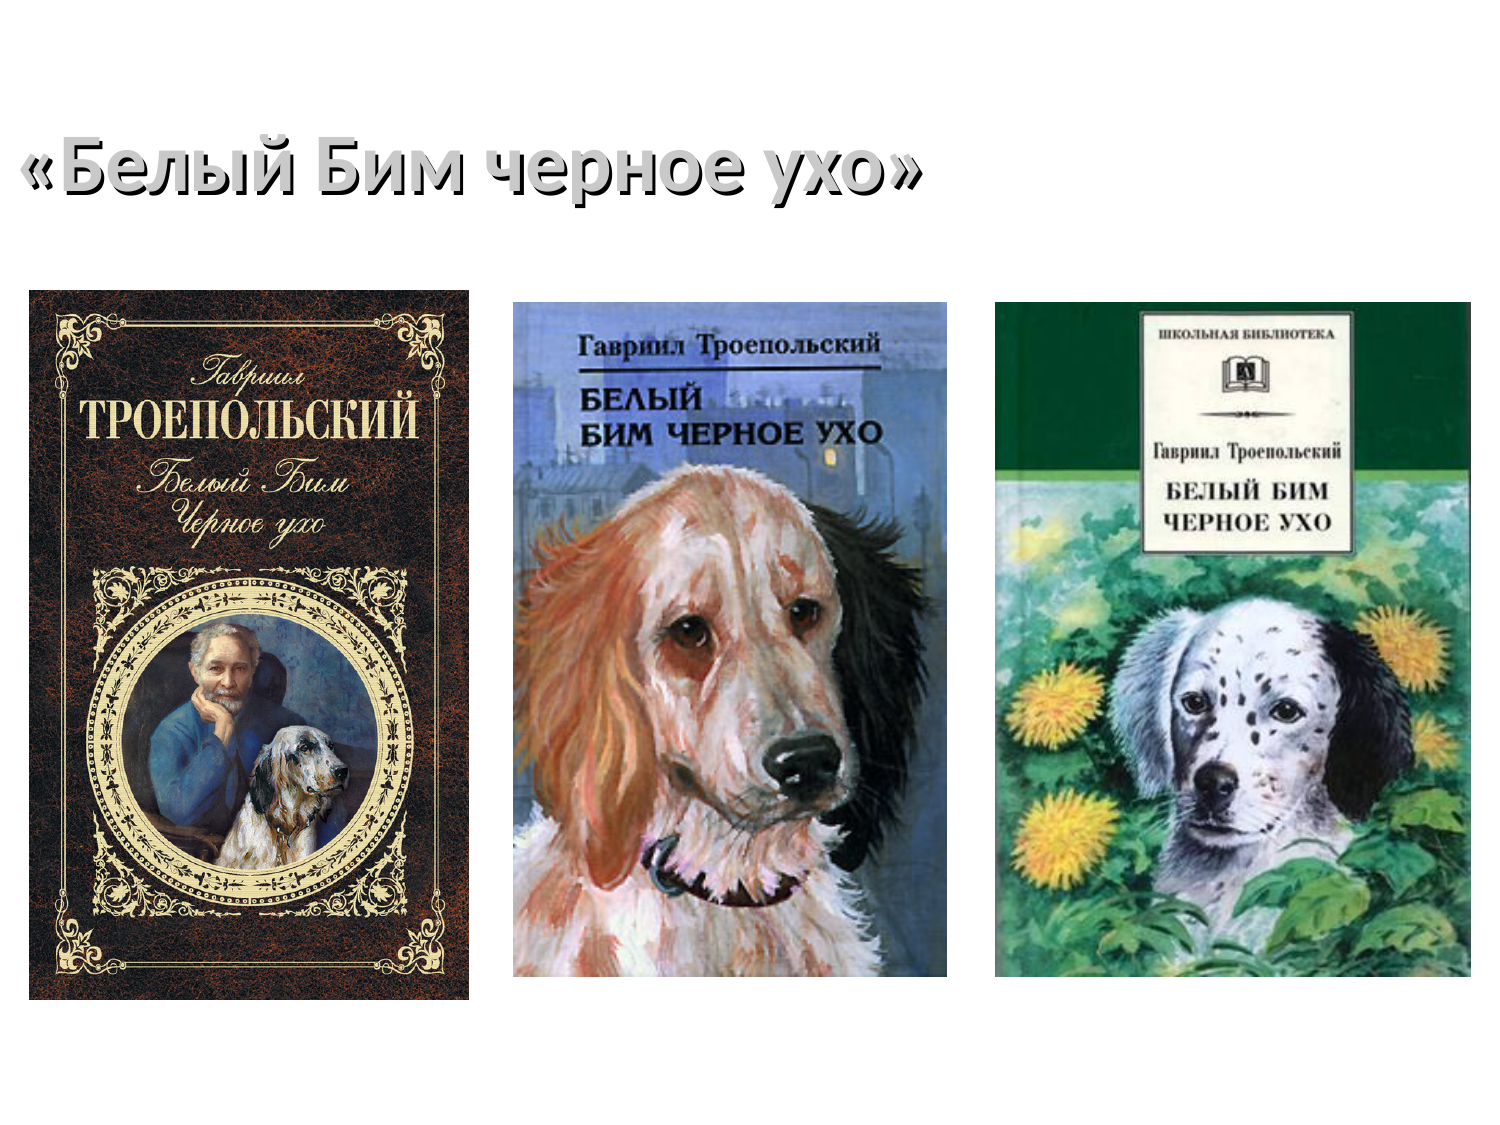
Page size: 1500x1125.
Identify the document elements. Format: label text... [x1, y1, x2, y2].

picture [995, 302, 1471, 977]
title «Белый Бим черное ухо» [0, 0, 1427, 188]
picture [29, 290, 469, 1000]
picture [513, 302, 947, 977]
